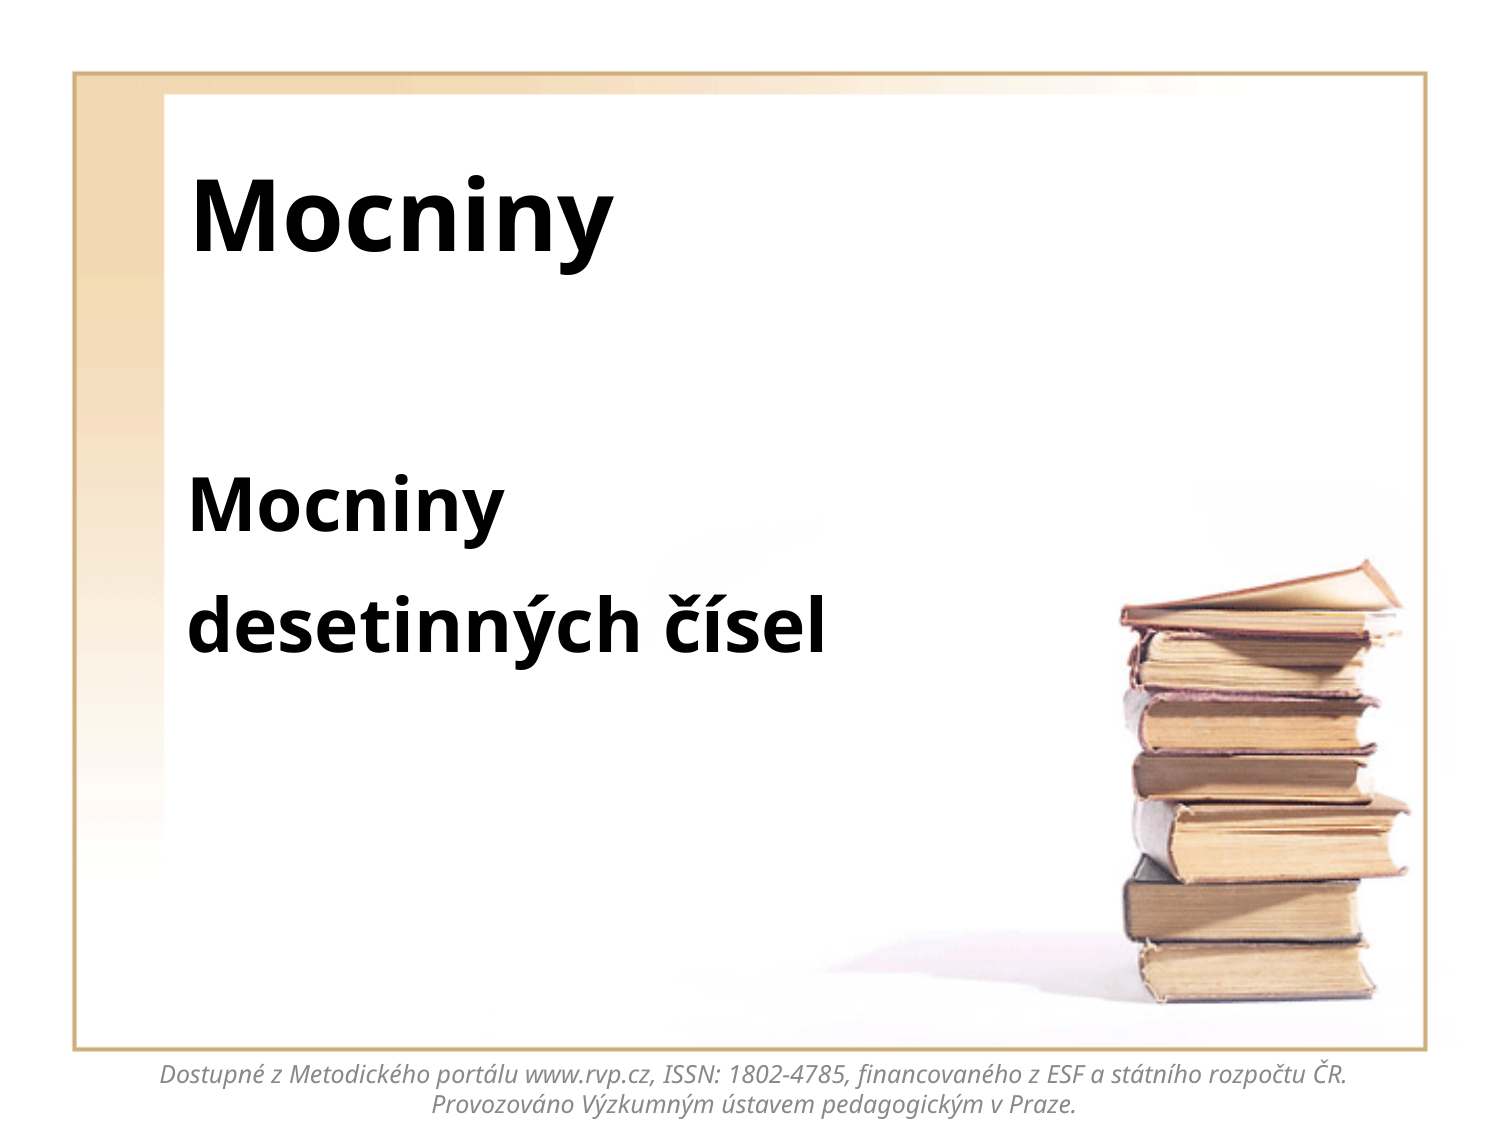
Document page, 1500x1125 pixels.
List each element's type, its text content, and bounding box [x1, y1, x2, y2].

text_box Mocniny desetinných čísel [171, 444, 1176, 752]
title Mocniny [173, 125, 1336, 301]
picture [0, 0, 1500, 1125]
